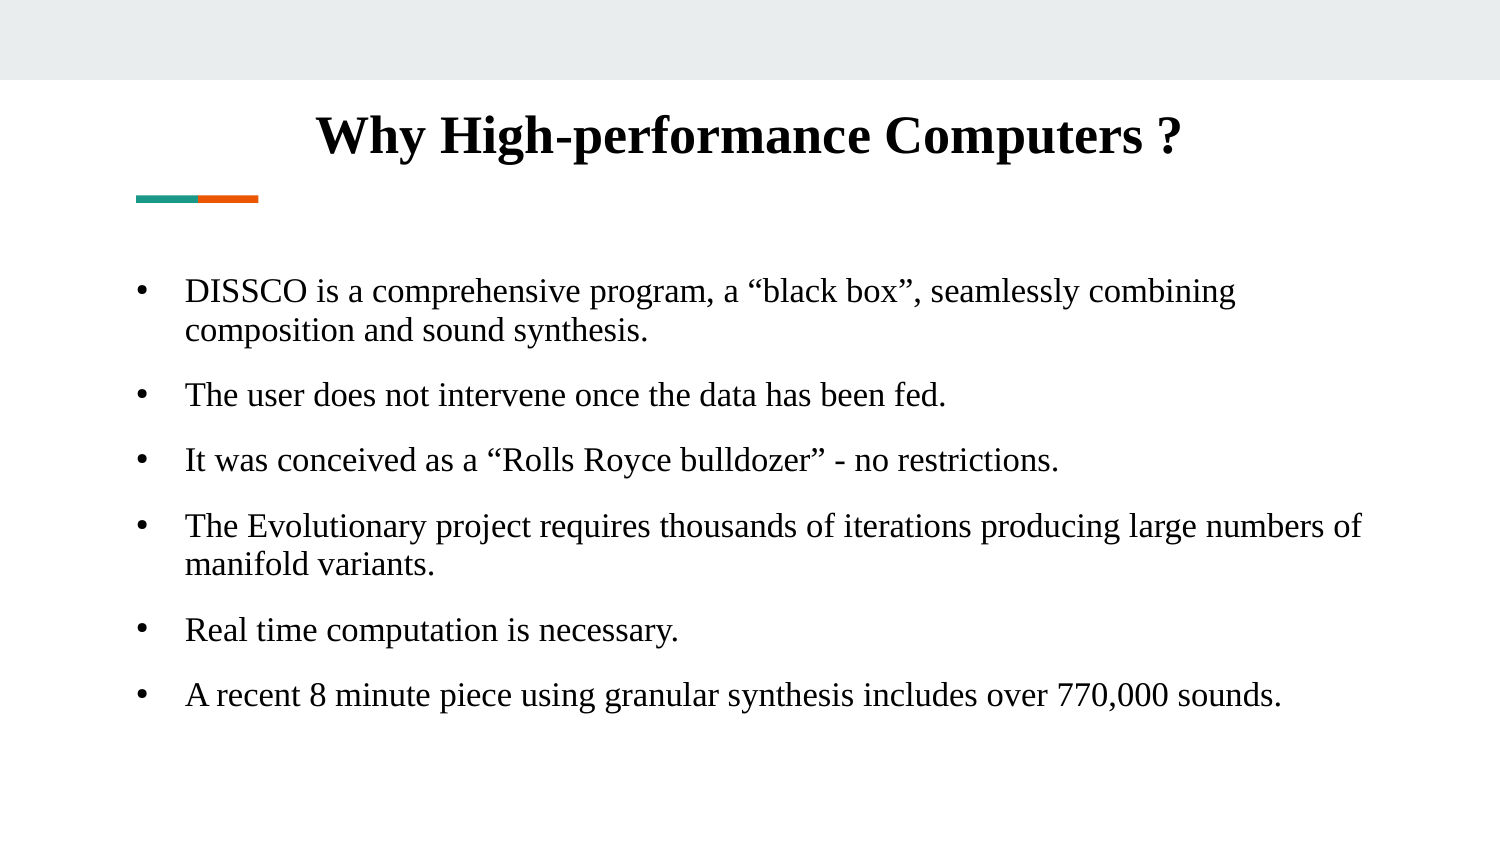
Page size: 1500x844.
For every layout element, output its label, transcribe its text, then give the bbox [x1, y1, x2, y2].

list DISSCO is a comprehensive program, a “black box”, seamlessly combining composition and sound synthesis. The user does not intervene once the data has been fed. It was conceived as a “Rolls Royce bulldozer” - no restrictions. The Evolutionary project requires thousands of iterations producing large numbers of manifold variants. Real time computation is necessary. A recent 8 minute piece using granular synthesis includes over 770,000 sounds. [119, 272, 1381, 723]
title Why High-performance Computers ? [119, 96, 1381, 174]
